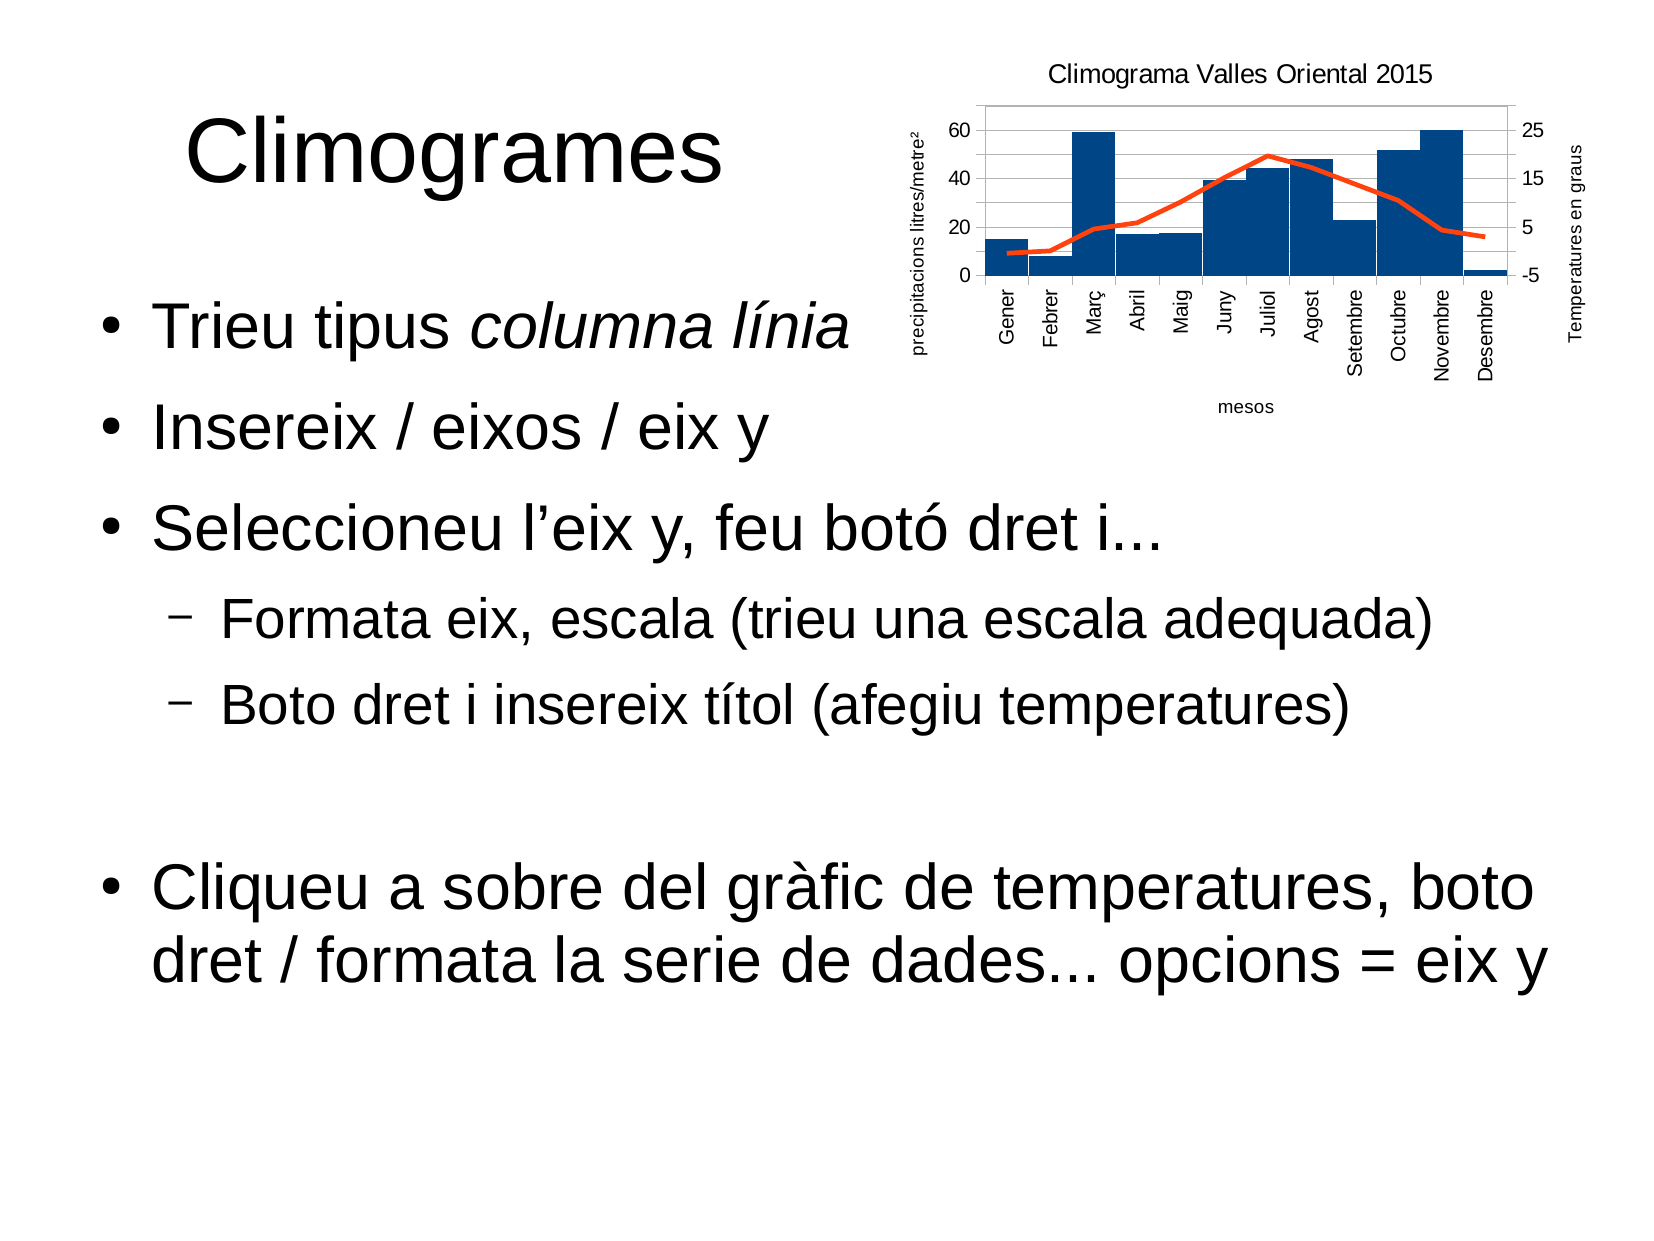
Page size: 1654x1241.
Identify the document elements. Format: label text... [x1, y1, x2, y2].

chart [874, 35, 1607, 449]
list Trieu tipus columna línia Insereix / eixos / eix y Seleccioneu l’eix y, feu botó dret i... Formata eix, escala (trieu una escala adequada) Boto dret i insereix títol (afegiu temperatures) Cliqueu a sobre del gràfic de temperatures, boto dret / formata la serie de dades... opcions = eix y [82, 290, 1571, 1010]
title Climogrames [153, 47, 756, 255]
